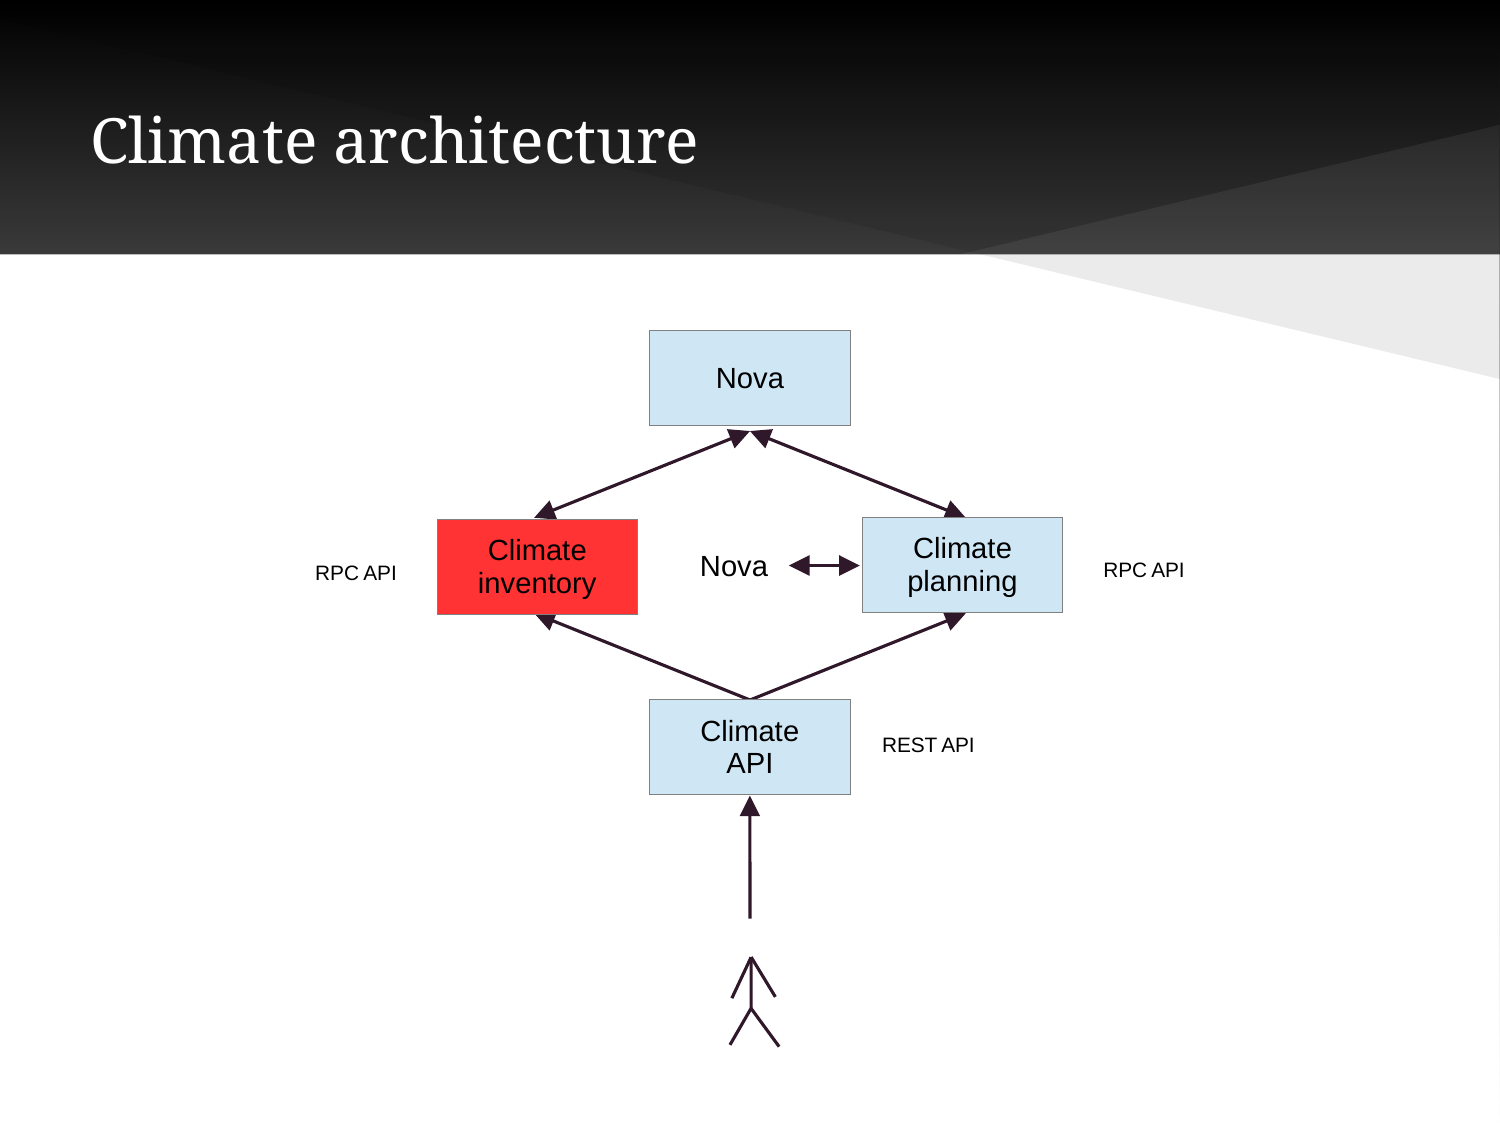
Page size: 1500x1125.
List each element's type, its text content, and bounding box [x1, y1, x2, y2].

text_box Climate planning [862, 517, 1063, 613]
text_box RPC API [1073, 541, 1215, 583]
title Climate architecture [75, 45, 1425, 233]
text_box Climate API [649, 699, 851, 795]
text_box REST API [857, 716, 999, 758]
text_box RPC API [285, 545, 427, 586]
text_box Nova [685, 542, 784, 591]
text_box Climate inventory [437, 519, 638, 615]
text_box Nova [649, 330, 851, 426]
